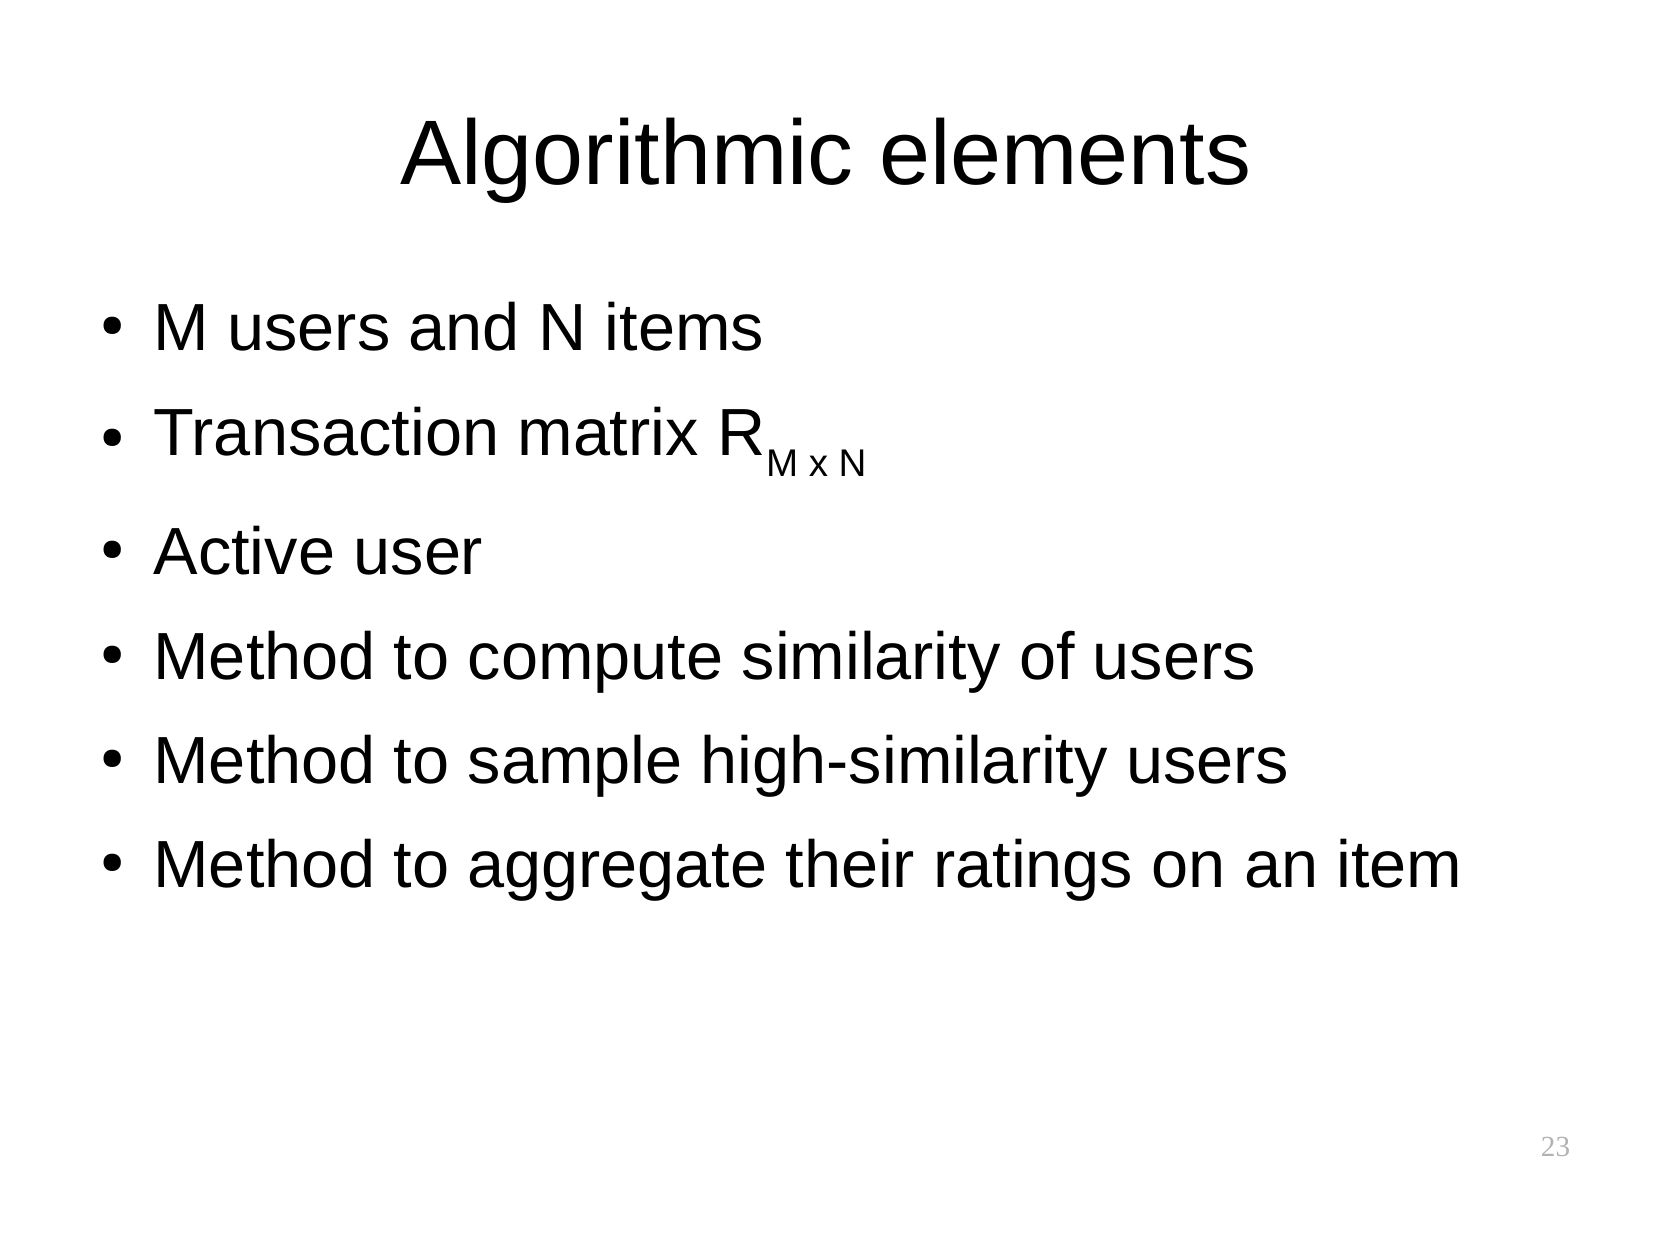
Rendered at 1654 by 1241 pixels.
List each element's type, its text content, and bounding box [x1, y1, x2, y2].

list M users and N items Transaction matrix RM x N Active user Method to compute similarity of users Method to sample high-similarity users Method to aggregate their ratings on an item [82, 290, 1571, 1010]
title Algorithmic elements [82, 49, 1571, 257]
